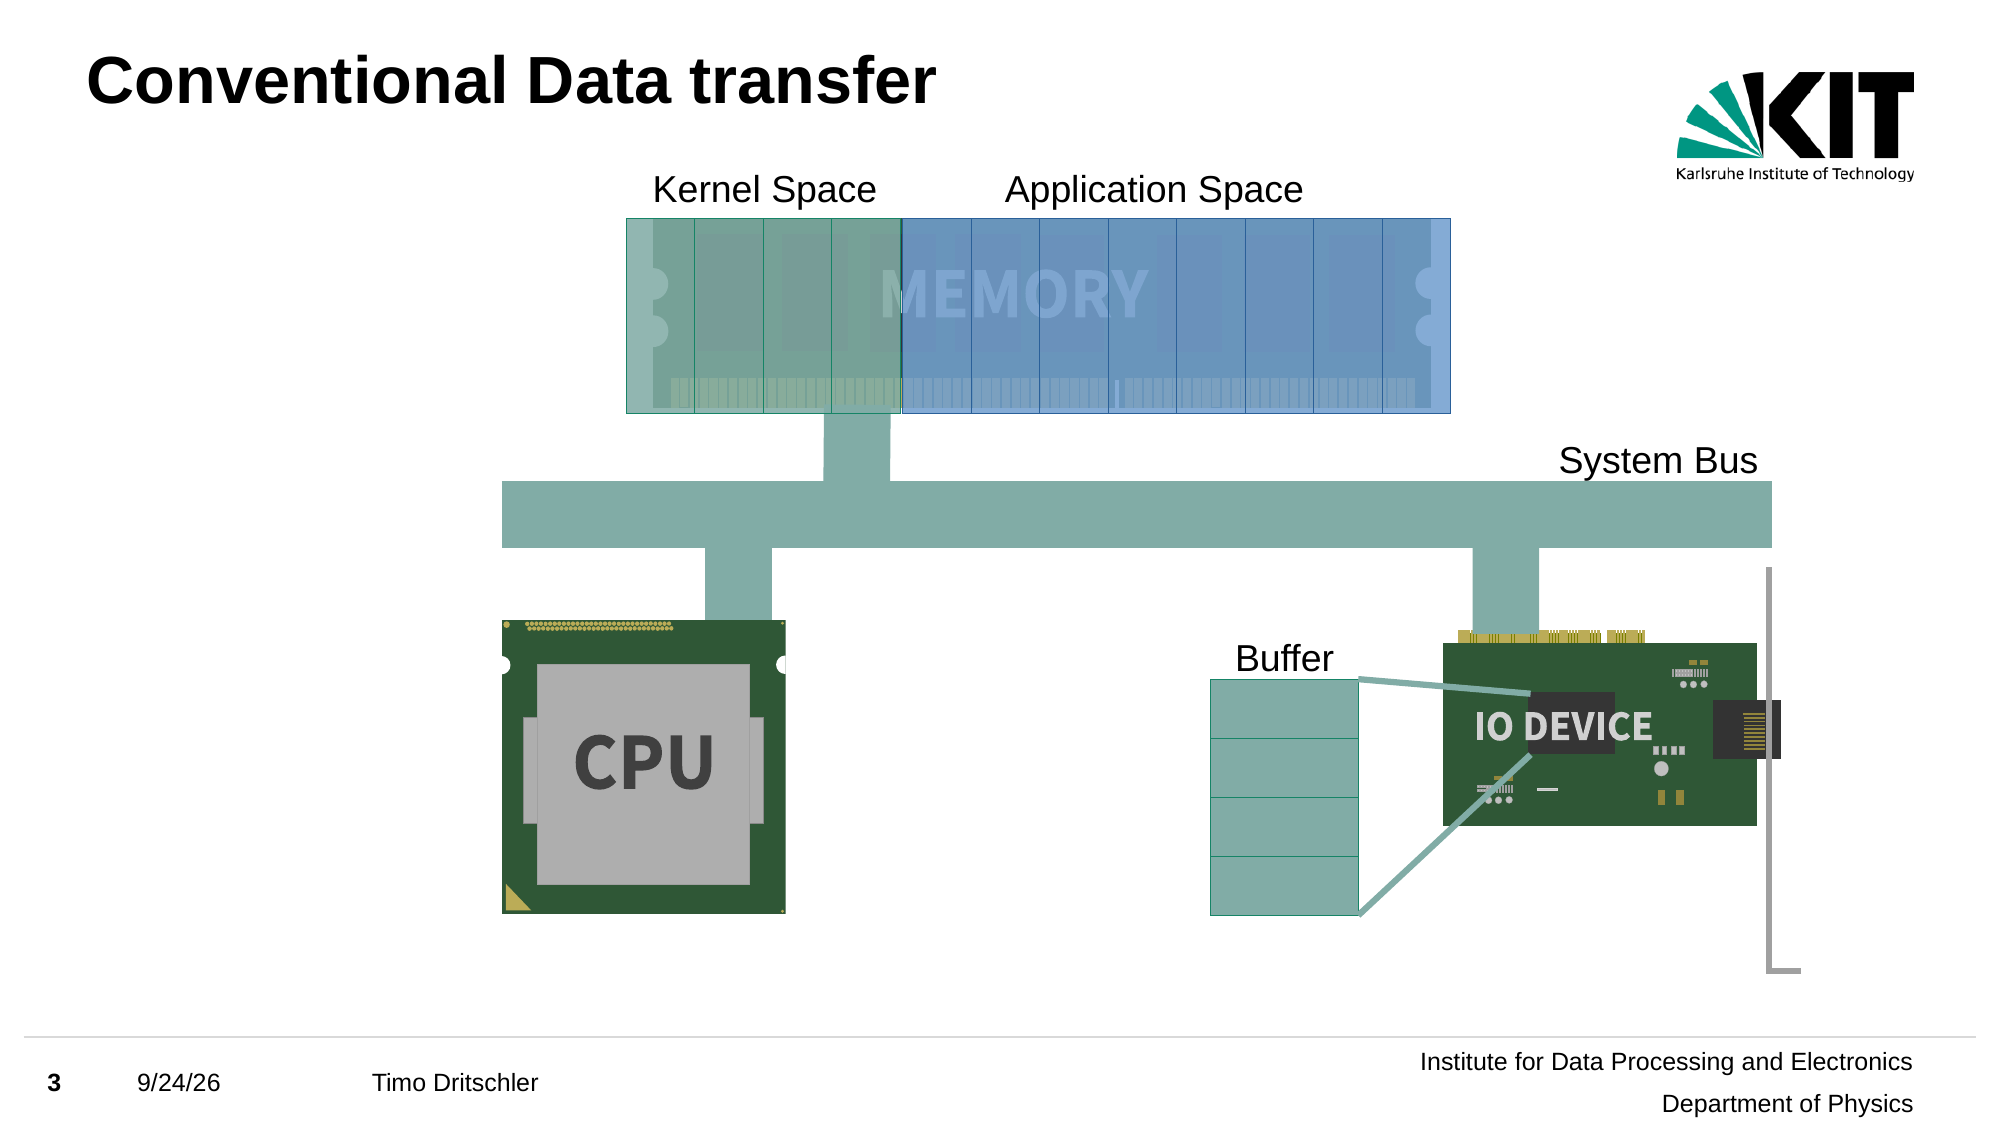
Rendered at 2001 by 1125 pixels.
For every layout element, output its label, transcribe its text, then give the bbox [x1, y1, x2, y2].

picture [1437, 560, 1802, 975]
slide_number 3/10/21 [137, 1038, 362, 1125]
title Conventional Data transfer [86, 35, 1589, 119]
text_box [1210, 679, 1359, 916]
text_box Application Space [990, 160, 1427, 302]
text_box Kernel Space [637, 161, 904, 219]
text_box System Bus [1543, 432, 1831, 490]
picture [501, 620, 789, 917]
slide_number <number> [47, 1038, 119, 1125]
text_box Buffer [1220, 630, 1350, 687]
picture [1677, 72, 1914, 182]
text_box [626, 218, 901, 414]
text_box [902, 218, 1451, 414]
